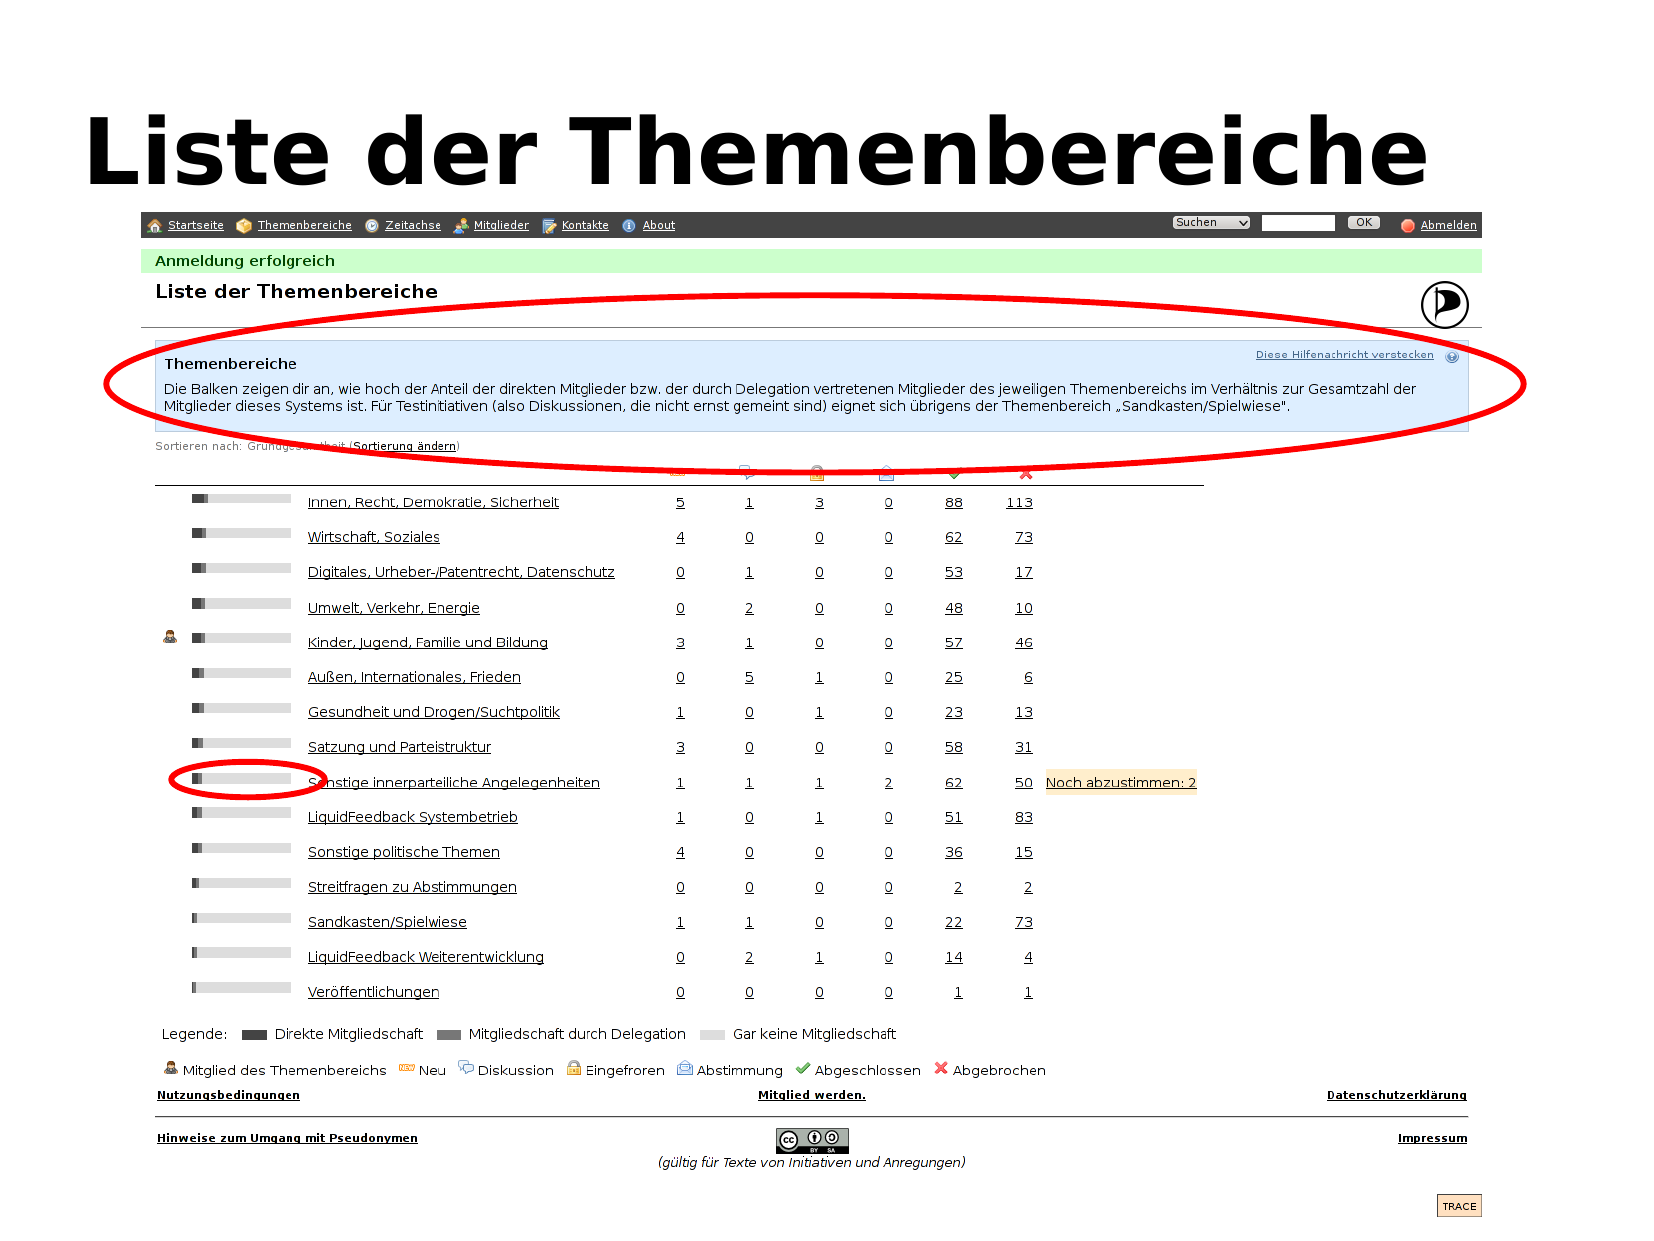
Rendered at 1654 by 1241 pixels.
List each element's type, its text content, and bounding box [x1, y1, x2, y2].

title Liste der Themenbereiche [82, 49, 1571, 257]
picture [141, 415, 1482, 1217]
picture [141, 212, 1482, 352]
picture [141, 299, 1482, 469]
